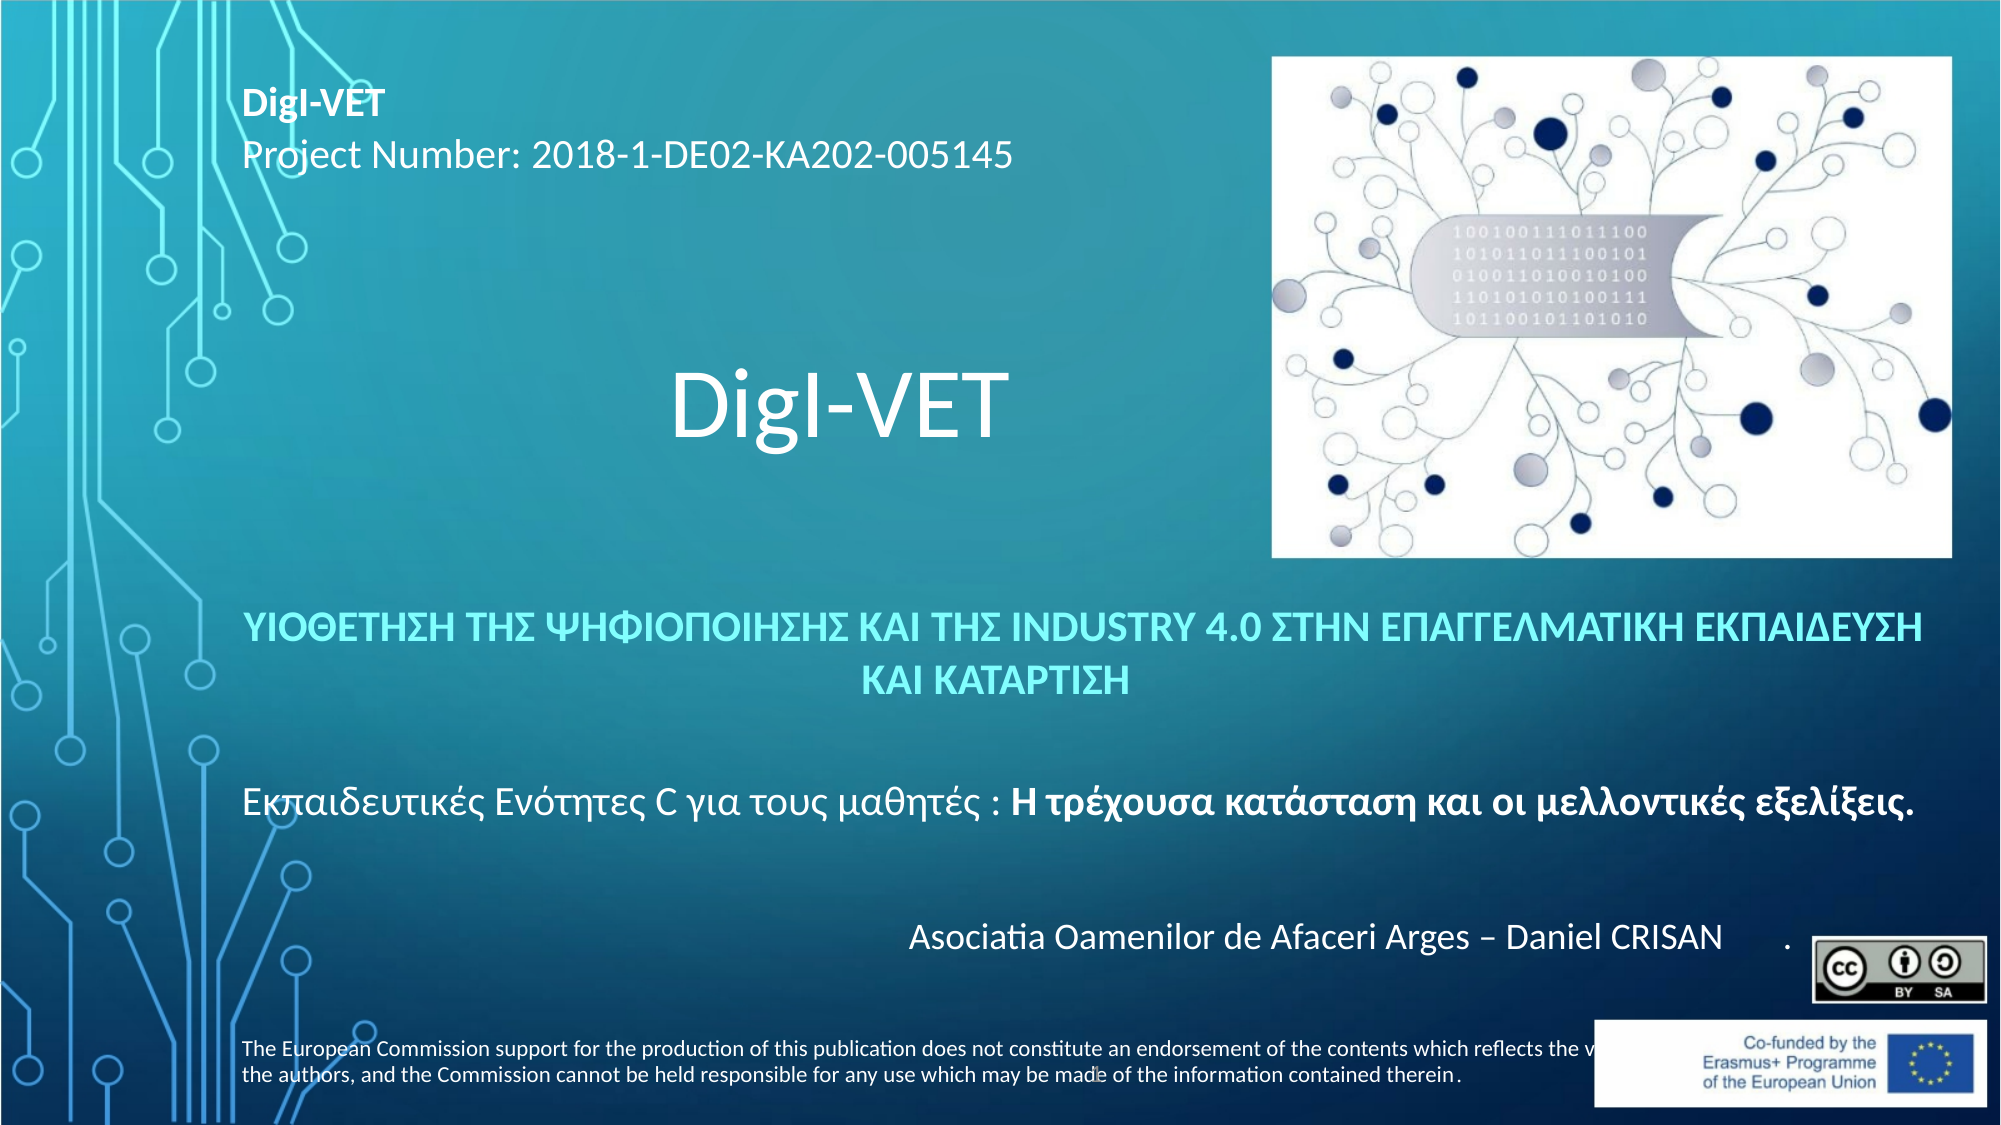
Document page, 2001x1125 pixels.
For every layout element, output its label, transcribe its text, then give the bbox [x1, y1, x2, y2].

picture [0, 0, 2001, 1125]
text_box DigI-VET Project Number: 2018-1-DE02-KA202-005145 DigI-VET ΥΙΟΘΕΤΗΣΗ ΤΗΣ ΨΗΦΙΟΠΟΙΗΣΗΣ ΚΑΙ ΤΗΣ INDUSTRY 4.0 ΣΤΗΝ ΕΠΑΓΓΕΛΜΑΤΙΚΗ ΕΚΠΑΙΔΕΥΣΗ ΚΑΙ ΚΑΤΑΡΤΙΣΗ Εκπαιδευτικές Ενότητες C για τους μαθητές : Η τρέχουσα κατάσταση και οι μελλοντικές εξελίξεις. Asociatia Oamenilor de Afaceri Arges – Daniel CRISAN . The European Commission support for the production of this publication does not constitute an endorsement of the contents which reflects the views only of the authors, and the Commission cannot be held responsible for any use which may be made of the information contained therein. [155, 24, 1926, 1088]
